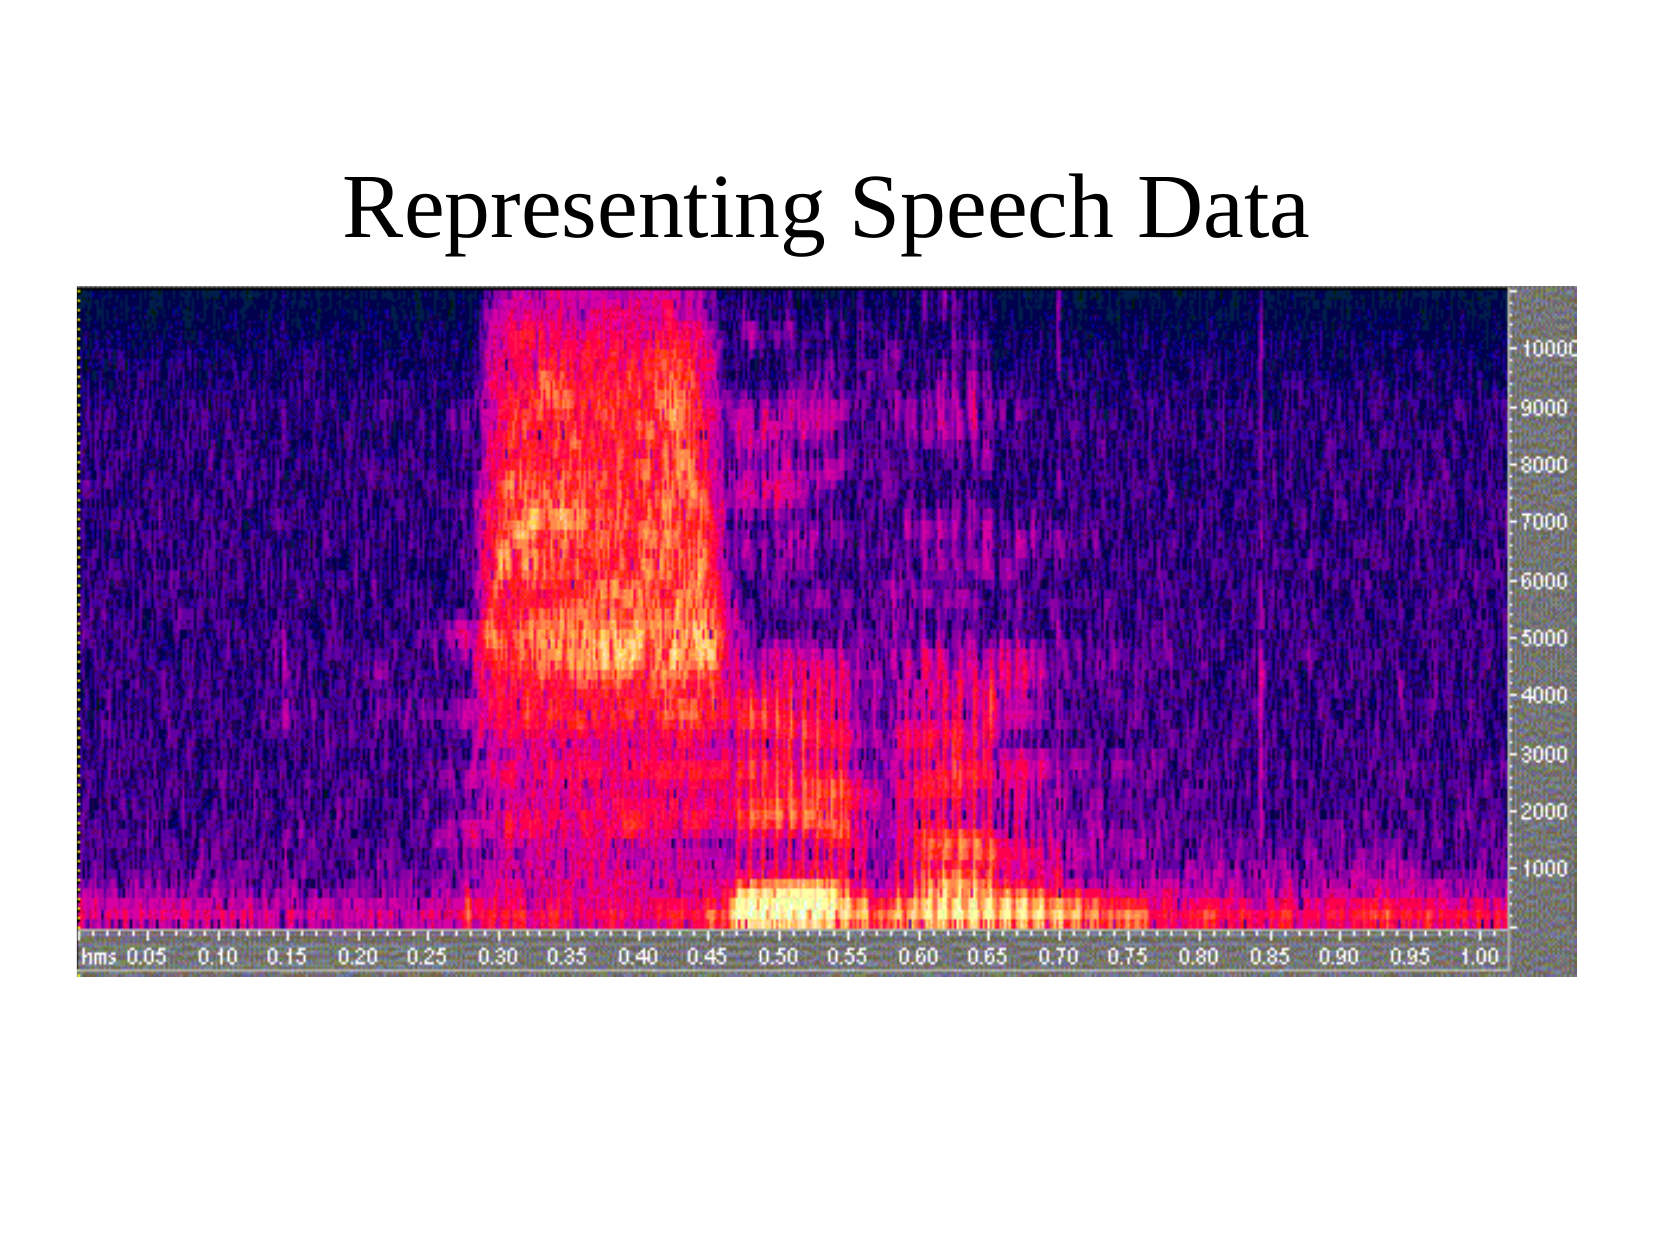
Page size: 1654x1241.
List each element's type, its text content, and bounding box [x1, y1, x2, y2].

title Representing Speech Data [121, 102, 1534, 286]
chart [76, 286, 1577, 977]
